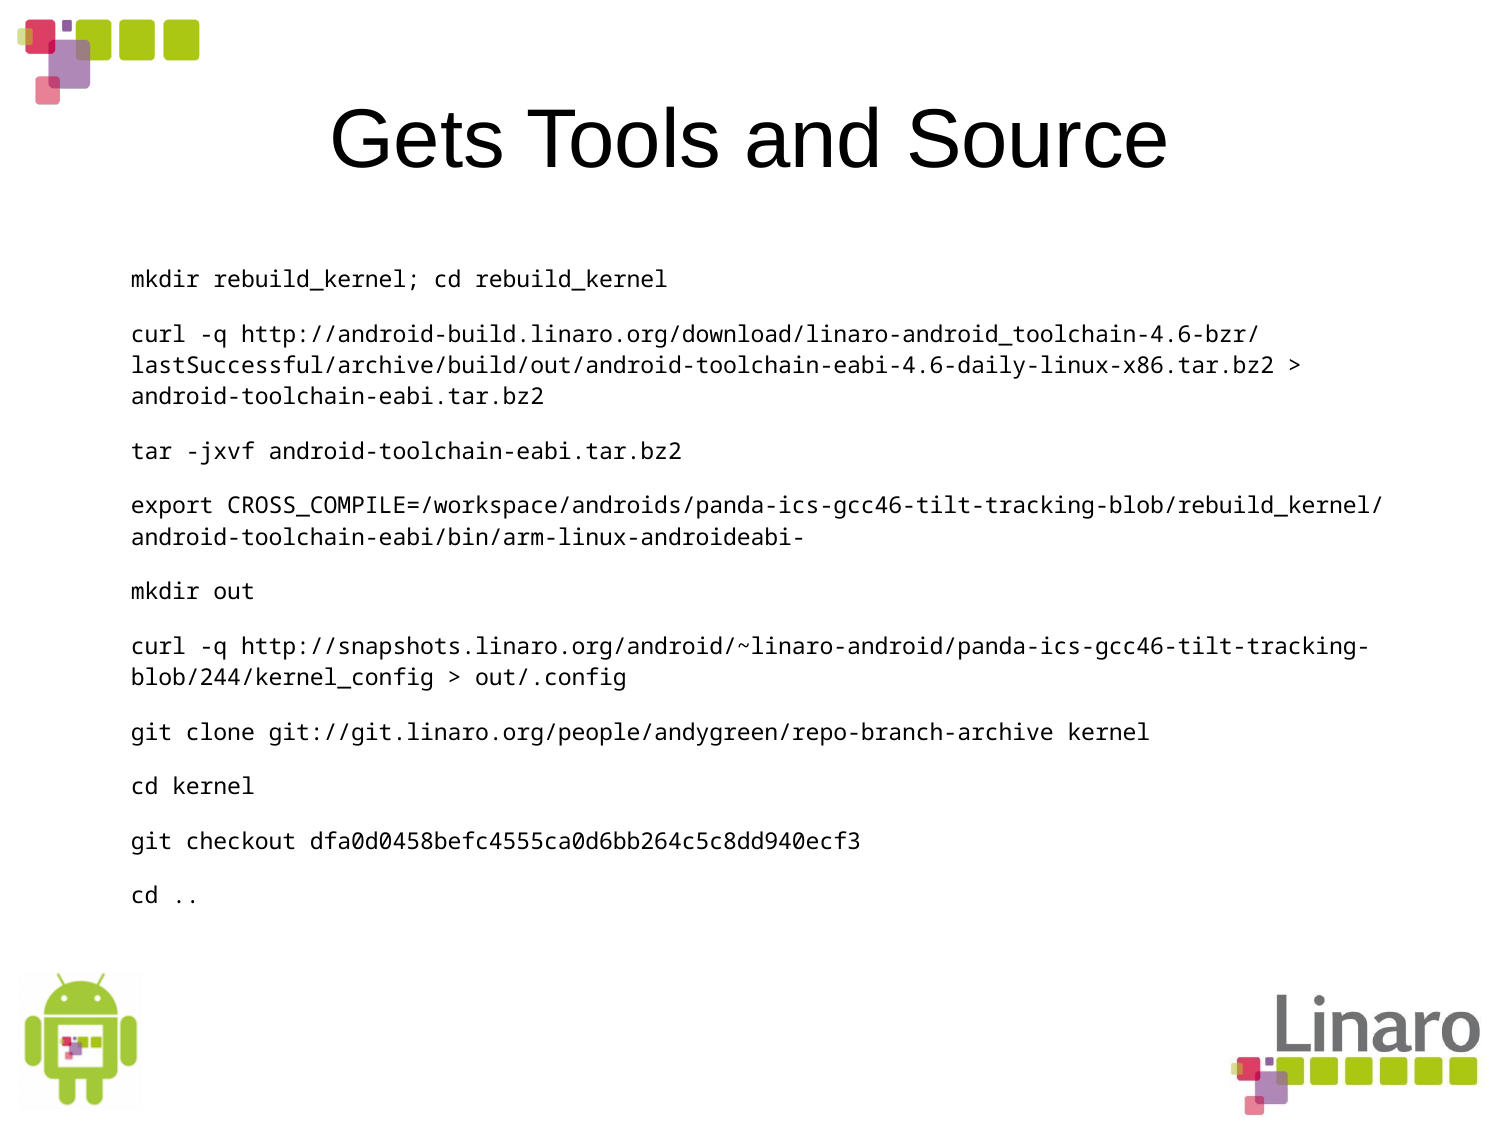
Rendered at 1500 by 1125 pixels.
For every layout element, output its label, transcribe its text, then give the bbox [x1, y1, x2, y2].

picture [1219, 986, 1491, 1123]
picture [18, 971, 142, 1109]
list mkdir rebuild_kernel; cd rebuild_kernel curl -q http://android-build.linaro.org/download/linaro-android_toolchain-4.6-bzr/lastSuccessful/archive/build/out/android-toolchain-eabi-4.6-daily-linux-x86.tar.bz2 > android-toolchain-eabi.tar.bz2 tar -jxvf android-toolchain-eabi.tar.bz2 export CROSS_COMPILE=/workspace/androids/panda-ics-gcc46-tilt-tracking-blob/rebuild_kernel/android-toolchain-eabi/bin/arm-linux-androideabi- mkdir out curl -q http://snapshots.linaro.org/android/~linaro-android/panda-ics-gcc46-tilt-tracking-blob/244/kernel_config > out/.config git clone git://git.linaro.org/people/andygreen/repo-branch-archive kernel cd kernel git checkout dfa0d0458befc4555ca0d6bb264c5c8dd940ecf3 cd .. [74, 263, 1425, 916]
title Gets Tools and Source [74, 44, 1425, 233]
picture [16, 12, 205, 121]
